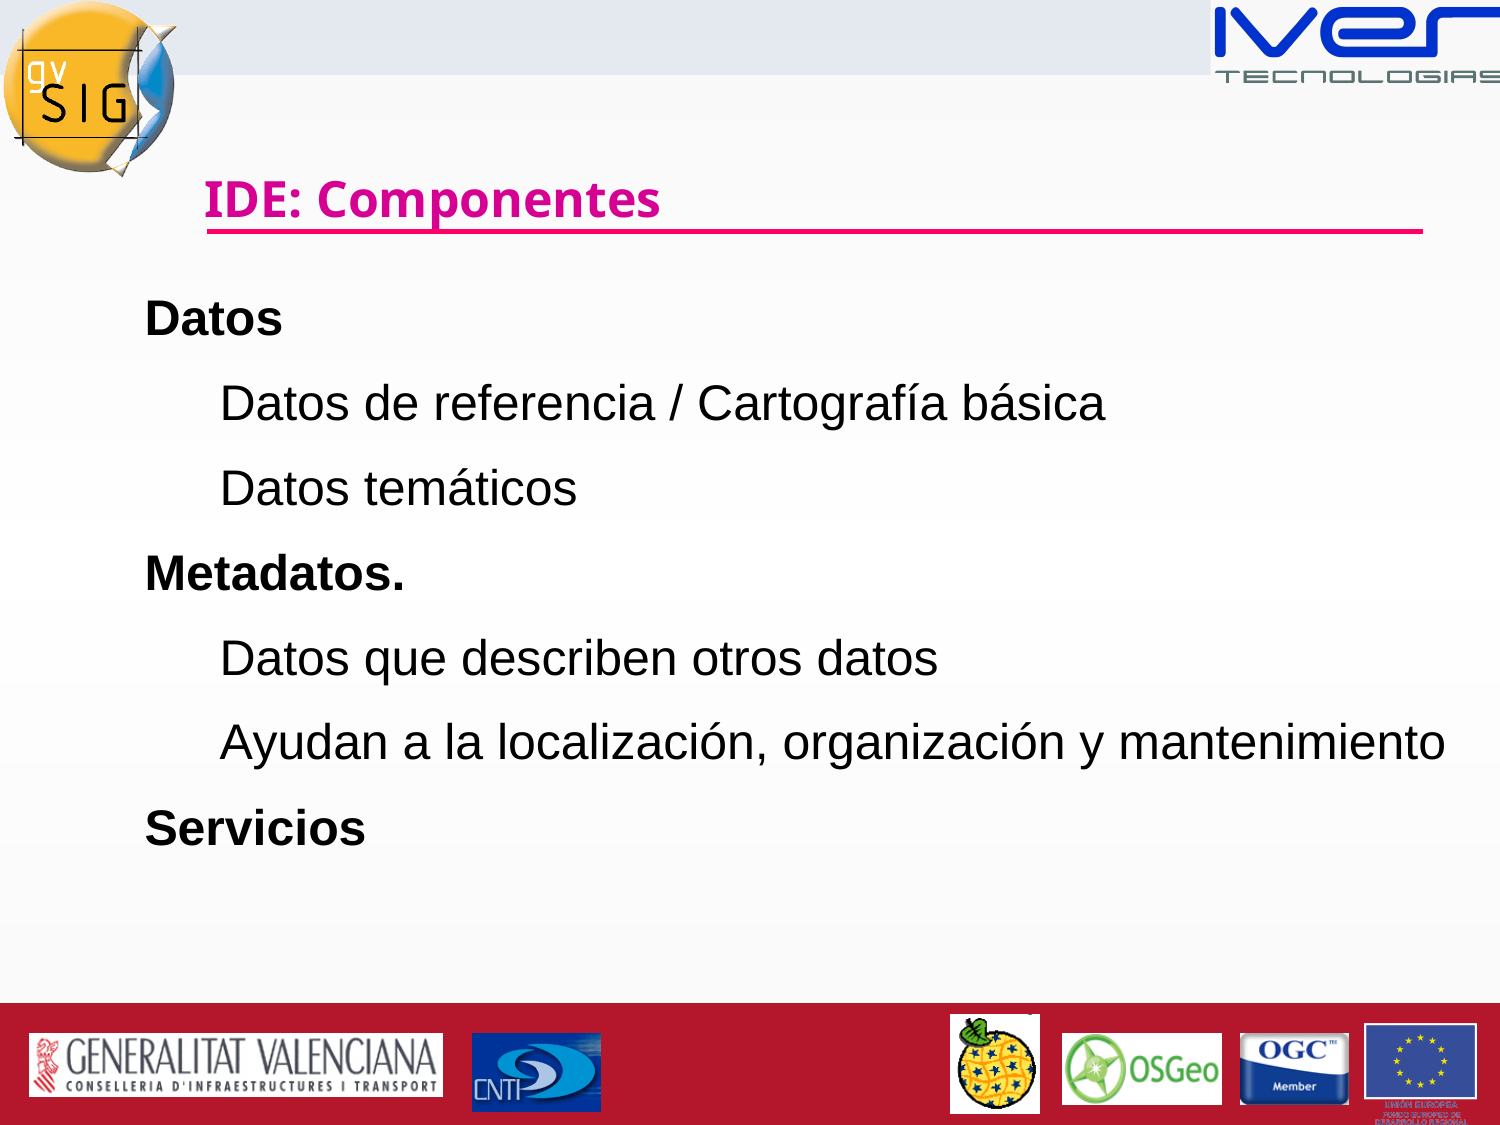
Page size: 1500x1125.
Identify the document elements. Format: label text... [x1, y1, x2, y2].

picture [0, 0, 178, 179]
picture [1364, 1023, 1477, 1125]
text_box IDE: Componentes [189, 156, 677, 241]
picture [1210, 0, 1500, 98]
picture [1062, 1033, 1222, 1105]
picture [472, 1033, 601, 1112]
text_box Datos Datos de referencia / Cartografía básica Datos temáticos Metadatos. Datos que describen otros datos Ayudan a la localización, organización y mantenimiento Servicios [129, 265, 1500, 949]
picture [1240, 1033, 1349, 1105]
picture [29, 1033, 443, 1097]
picture [950, 1014, 1040, 1114]
